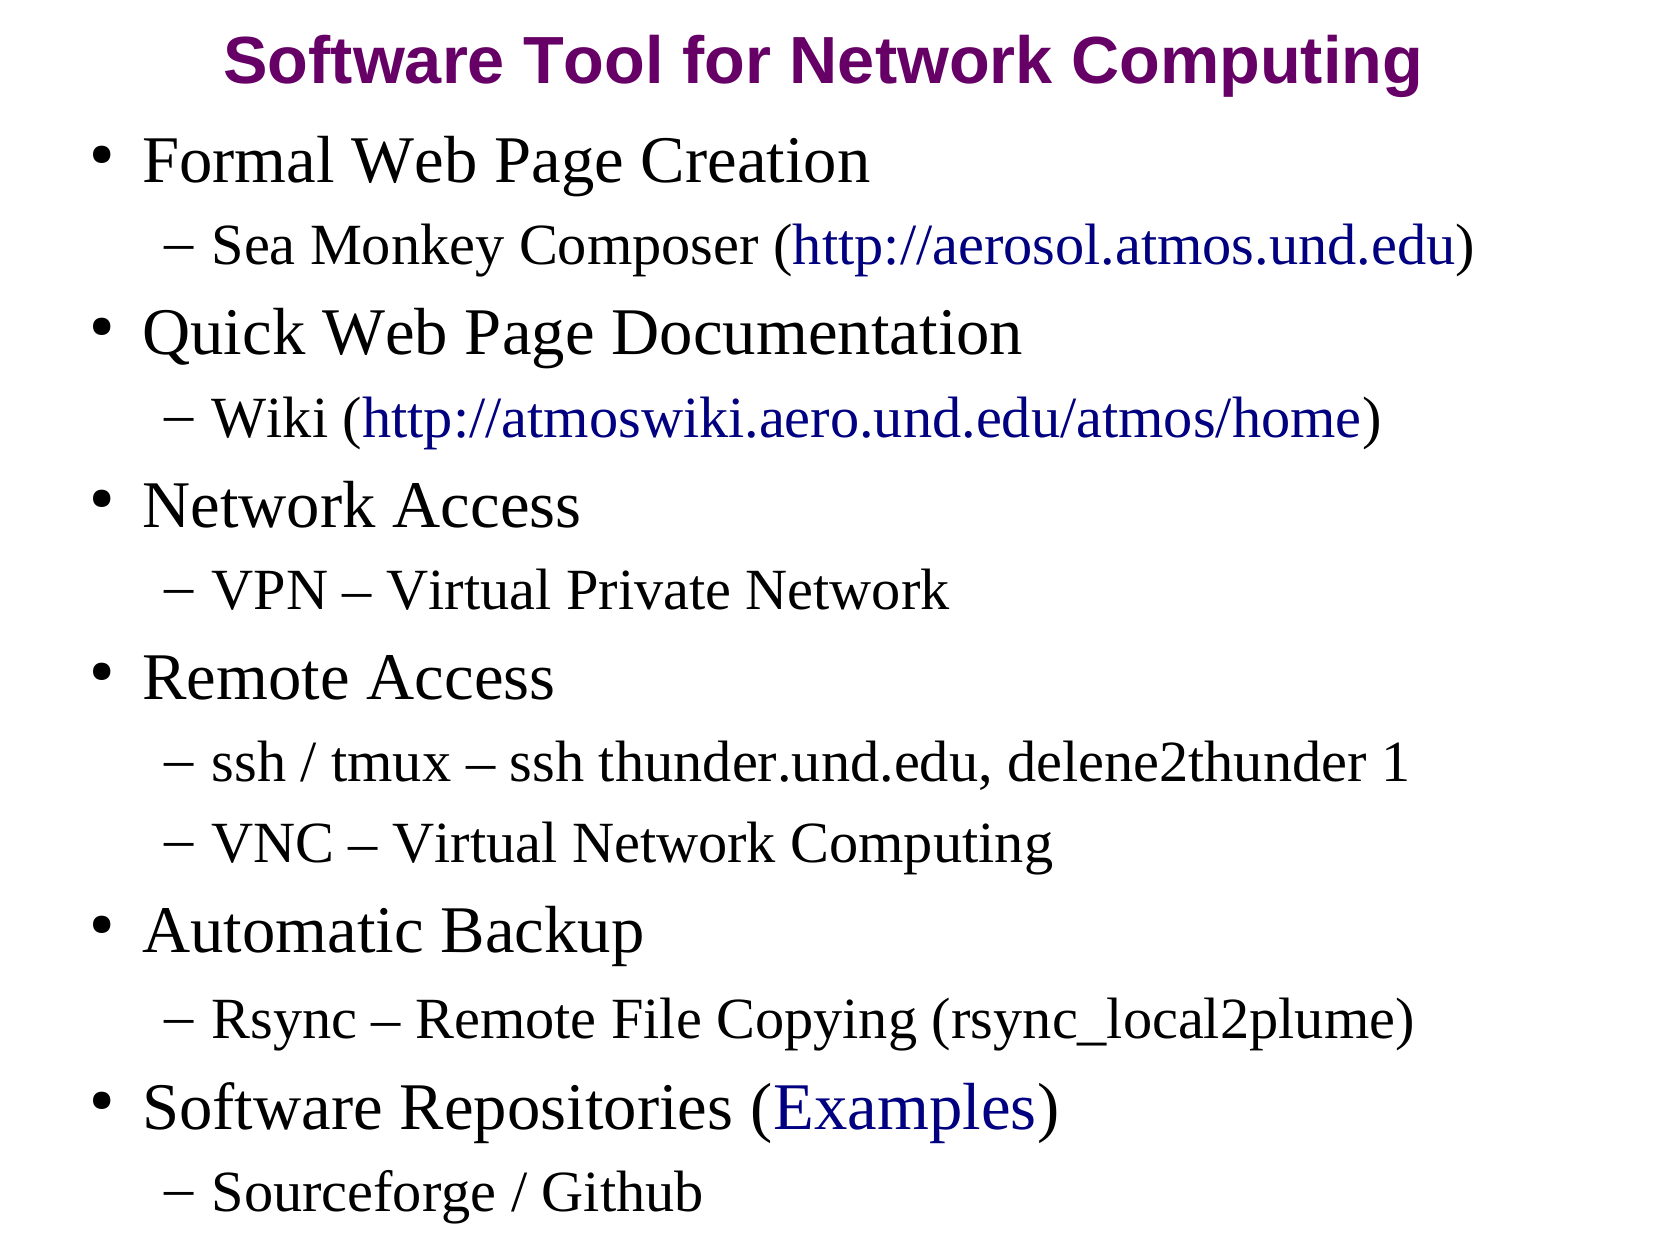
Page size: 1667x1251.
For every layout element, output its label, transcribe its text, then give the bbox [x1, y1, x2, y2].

title Software Tool for Network Computing [0, 0, 1667, 115]
list Formal Web Page Creation Sea Monkey Composer (http://aerosol.atmos.und.edu) Quick Web Page Documentation Wiki (http://atmoswiki.aero.und.edu/atmos/home) Network Access VPN – Virtual Private Network Remote Access ssh / tmux – ssh thunder.und.edu, delene2thunder 1 VNC – Virtual Network Computing Automatic Backup Rsync – Remote File Copying (rsync_local2plume) Software Repositories (Examples) Sourceforge / Github [75, 96, 1561, 1231]
